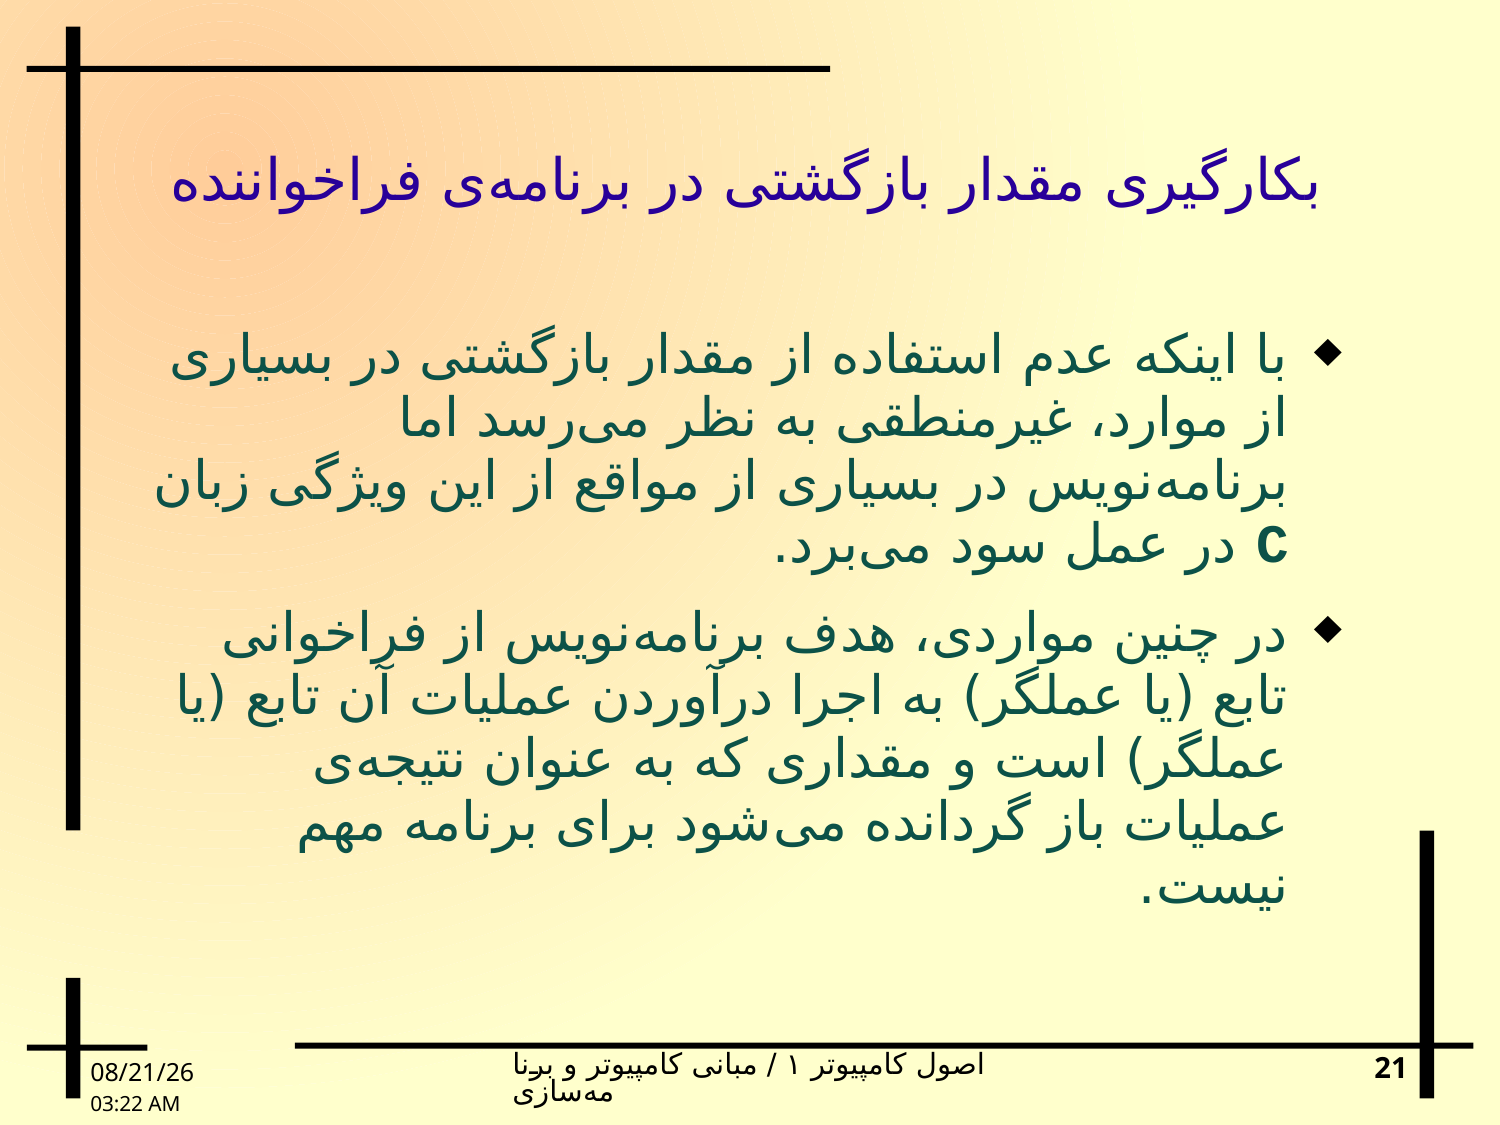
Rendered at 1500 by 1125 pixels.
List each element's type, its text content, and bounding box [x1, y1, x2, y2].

list با اینکه عدم استفاده از مقدار بازگشتی در بسیاری از موارد، غیرمنطقی به نظر می‌رسد اما برنامه‌نویس در بسیاری از مواقع از این ویژگی زبان C در عمل سود می‌برد. در چنین مواردی، هدف برنامه‌نویس از فراخوانی تابع (یا عملگر) به اجرا درآوردن عملیات آن تابع (یا عملگر) است و مقداری که به عنوان نتیجه‌ی عملیات باز گردانده می‌شود برای برنامه مهم نیست. [134, 323, 1413, 939]
title بکارگیری مقدار بازگشتی در برنامه‌ی فراخواننده [131, 120, 1361, 240]
